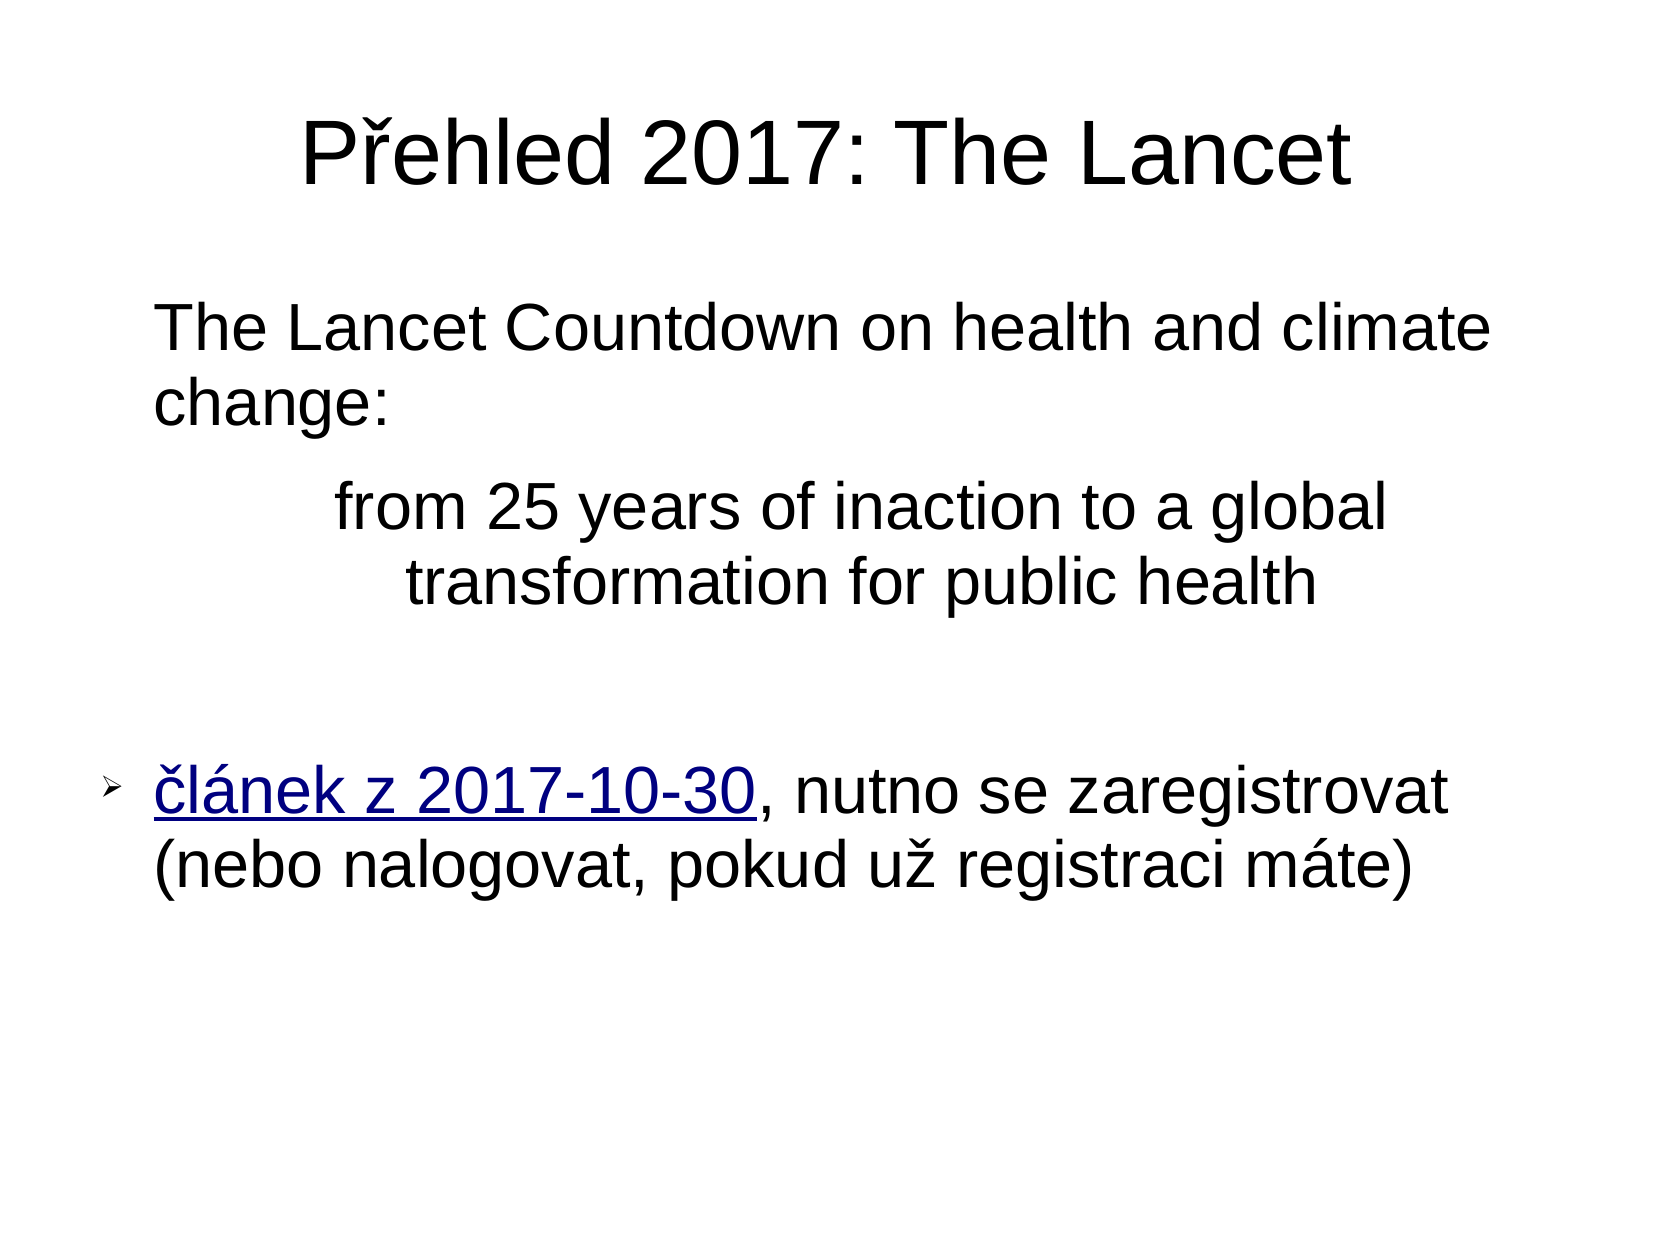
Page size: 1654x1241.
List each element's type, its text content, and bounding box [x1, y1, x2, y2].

title Přehled 2017: The Lancet [82, 49, 1571, 257]
list The Lancet Countdown on health and climate change: from 25 years of inaction to a global transformation for public health článek z 2017-10-30, nutno se zaregistrovat (nebo nalogovat, pokud už registraci máte) [82, 290, 1571, 1109]
